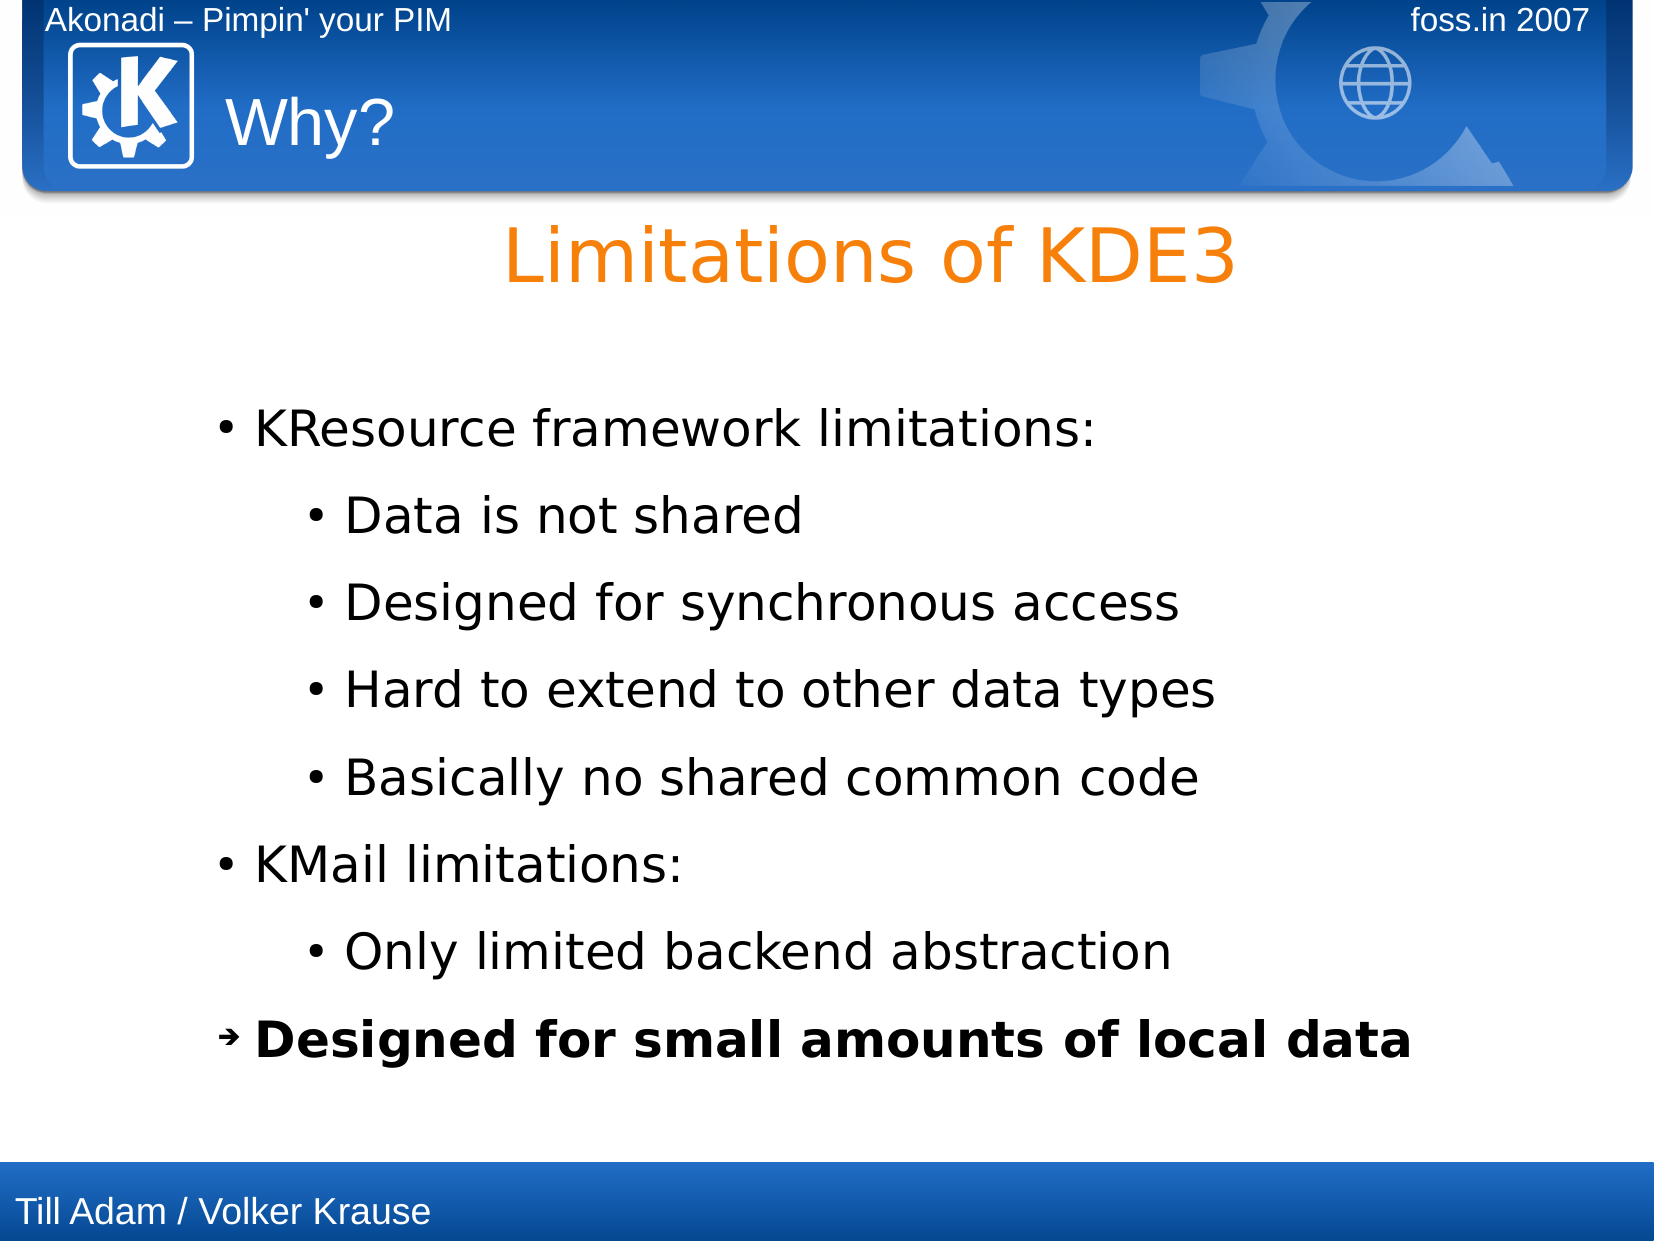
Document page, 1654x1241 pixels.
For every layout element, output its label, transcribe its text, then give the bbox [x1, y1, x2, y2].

list Limitations of KDE3 [82, 225, 1571, 1109]
title Why? [225, 49, 1571, 188]
text_box KResource framework limitations: Data is not shared Designed for synchronous access Hard to extend to other data types Basically no shared common code KMail limitations: Only limited backend abstraction Designed for small amounts of local data [112, 363, 1576, 1102]
